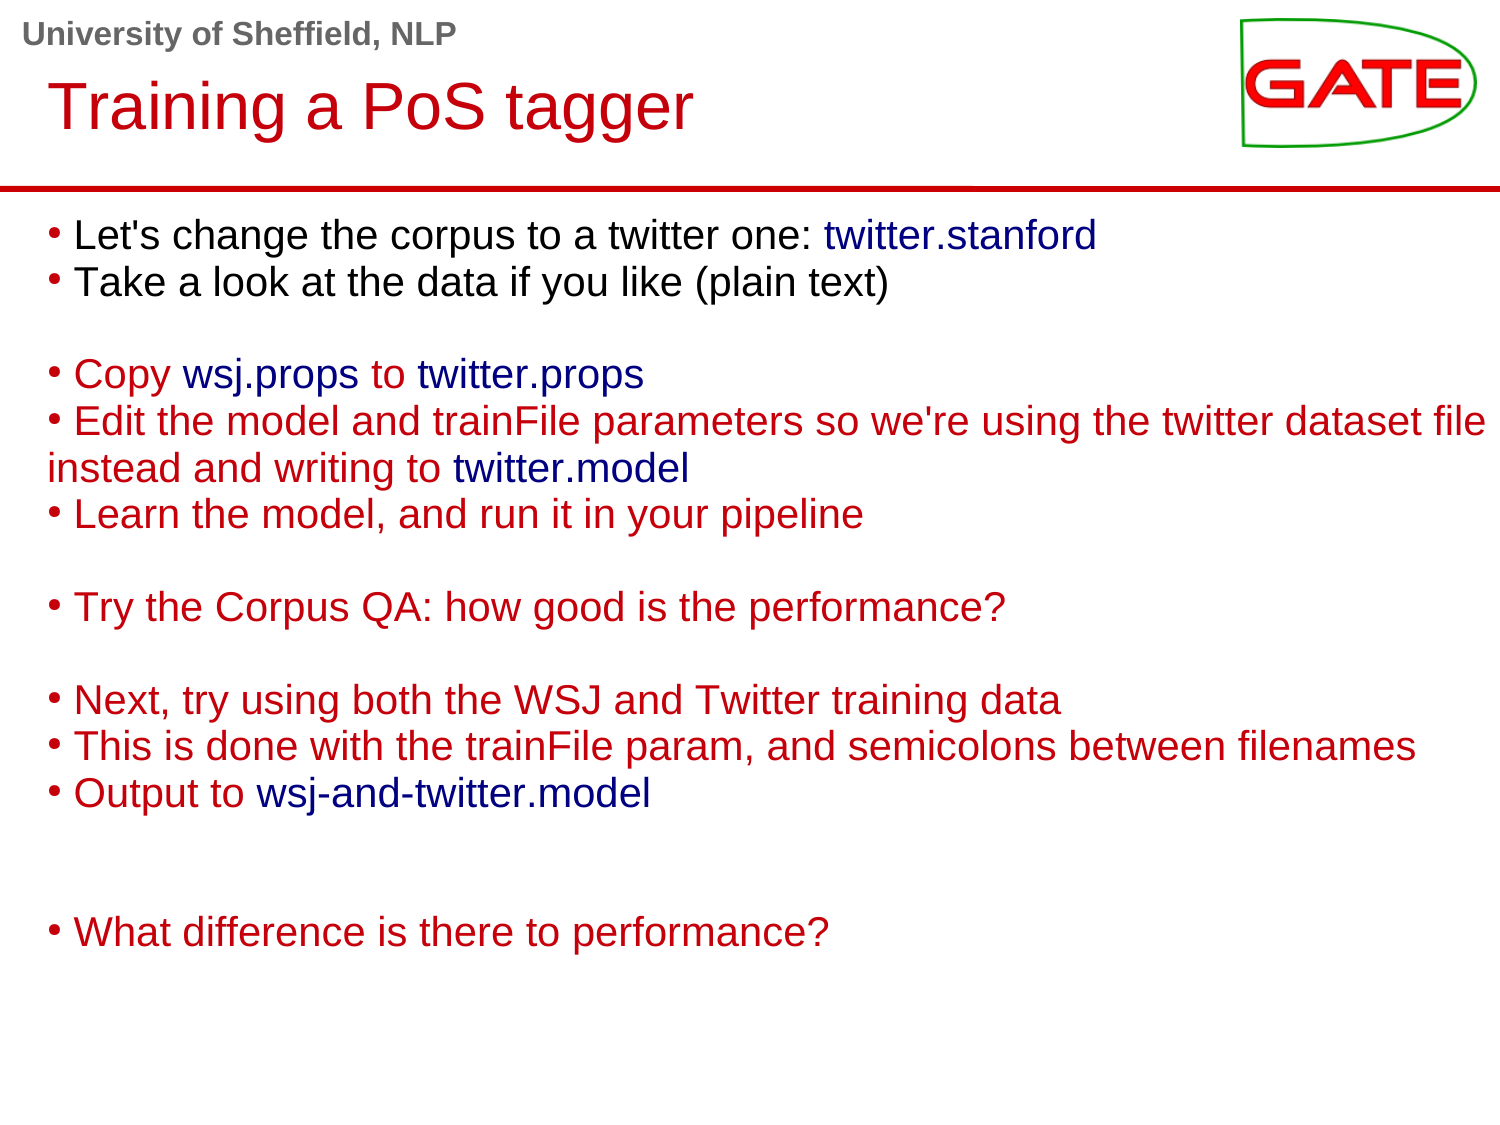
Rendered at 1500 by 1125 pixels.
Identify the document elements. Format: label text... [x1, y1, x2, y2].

text_box Let's change the corpus to a twitter one: twitter.stanford Take a look at the data if you like (plain text) Copy wsj.props to twitter.props Edit the model and trainFile parameters so we're using the twitter dataset file instead and writing to twitter.model Learn the model, and run it in your pipeline Try the Corpus QA: how good is the performance? Next, try using both the WSJ and Twitter training data This is done with the trainFile param, and semicolons between filenames Output to wsj-and-twitter.model What difference is there to performance? [47, 212, 1500, 1063]
picture [1240, 18, 1477, 148]
text_box Training a PoS tagger [47, 47, 1267, 168]
